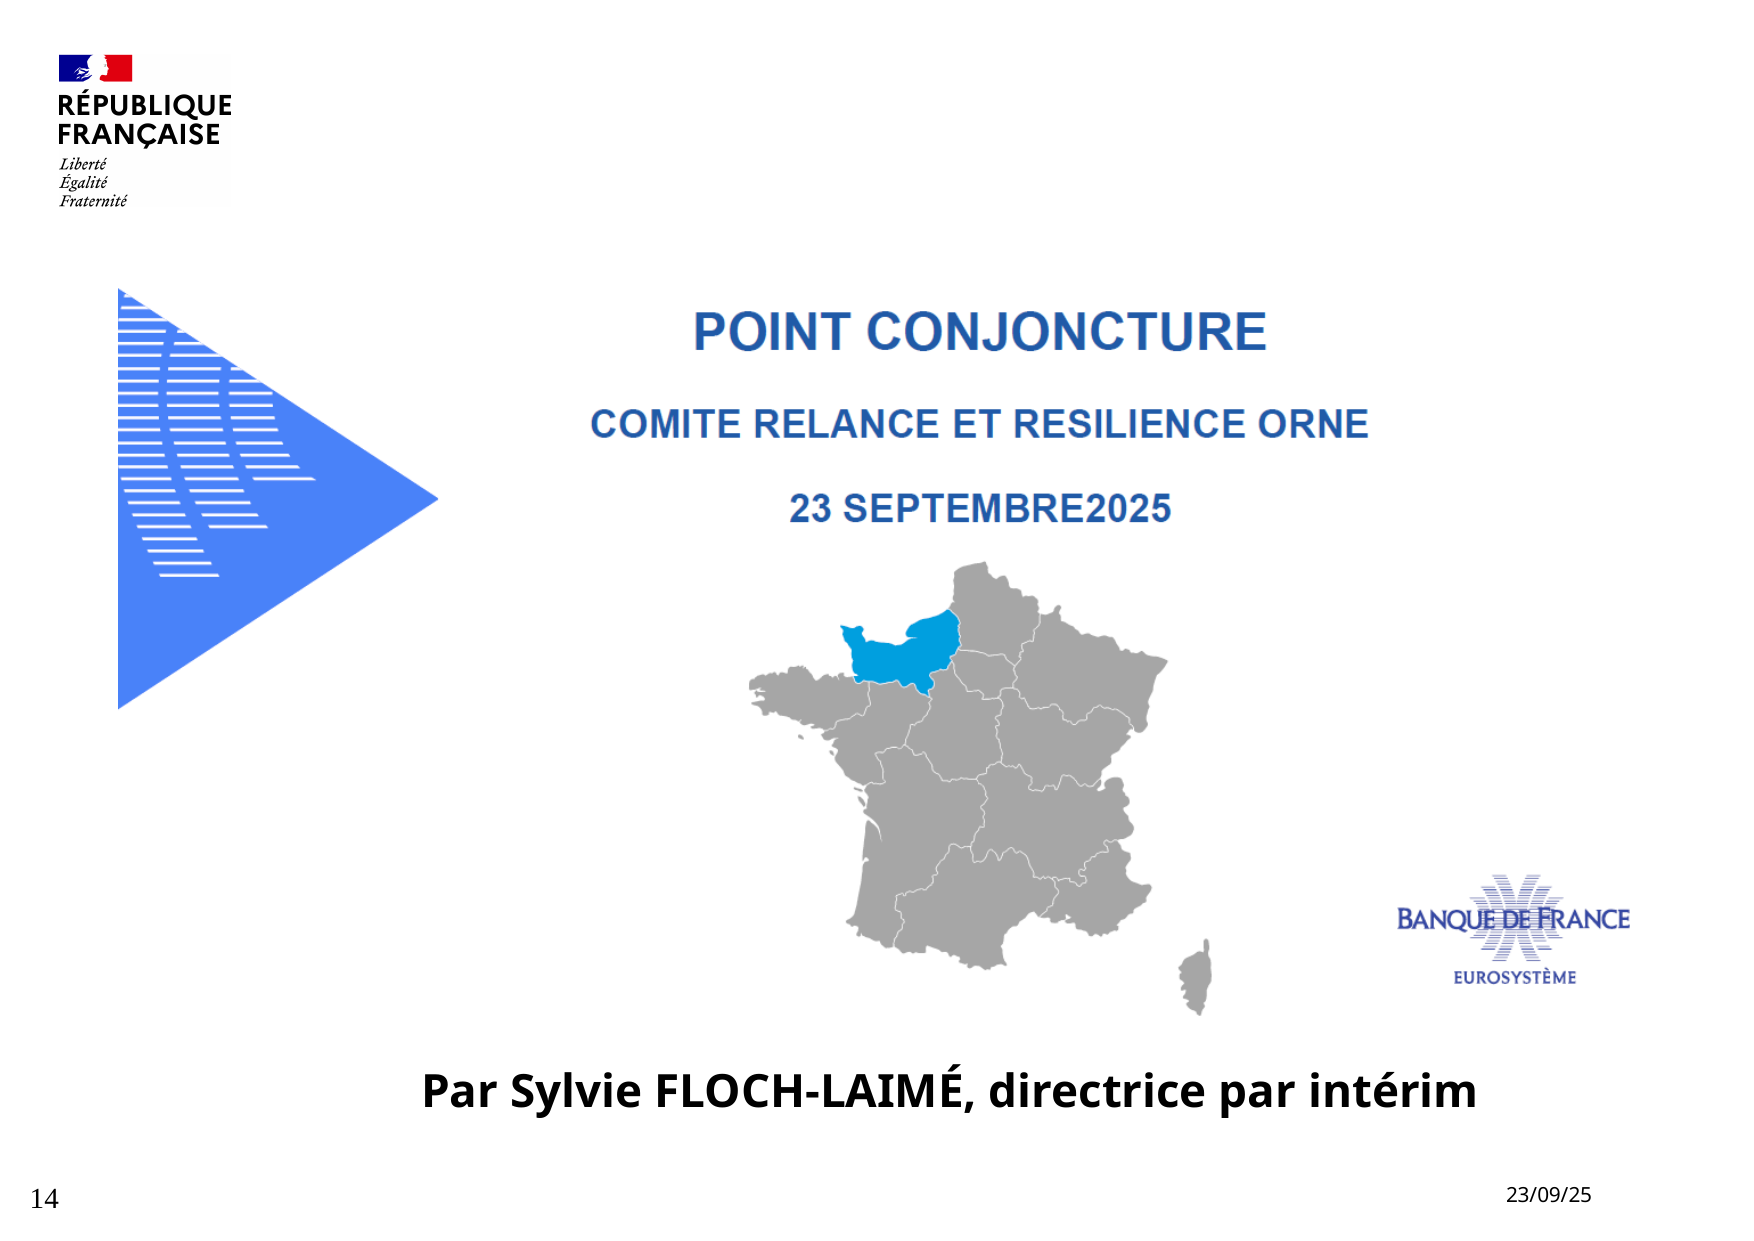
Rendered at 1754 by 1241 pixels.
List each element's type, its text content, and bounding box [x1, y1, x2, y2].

text_box Par Sylvie FLOCH-LAIMÉ, directrice par intérim [406, 1051, 1477, 1123]
text_box [29, 1179, 173, 1211]
picture [118, 236, 1640, 1017]
